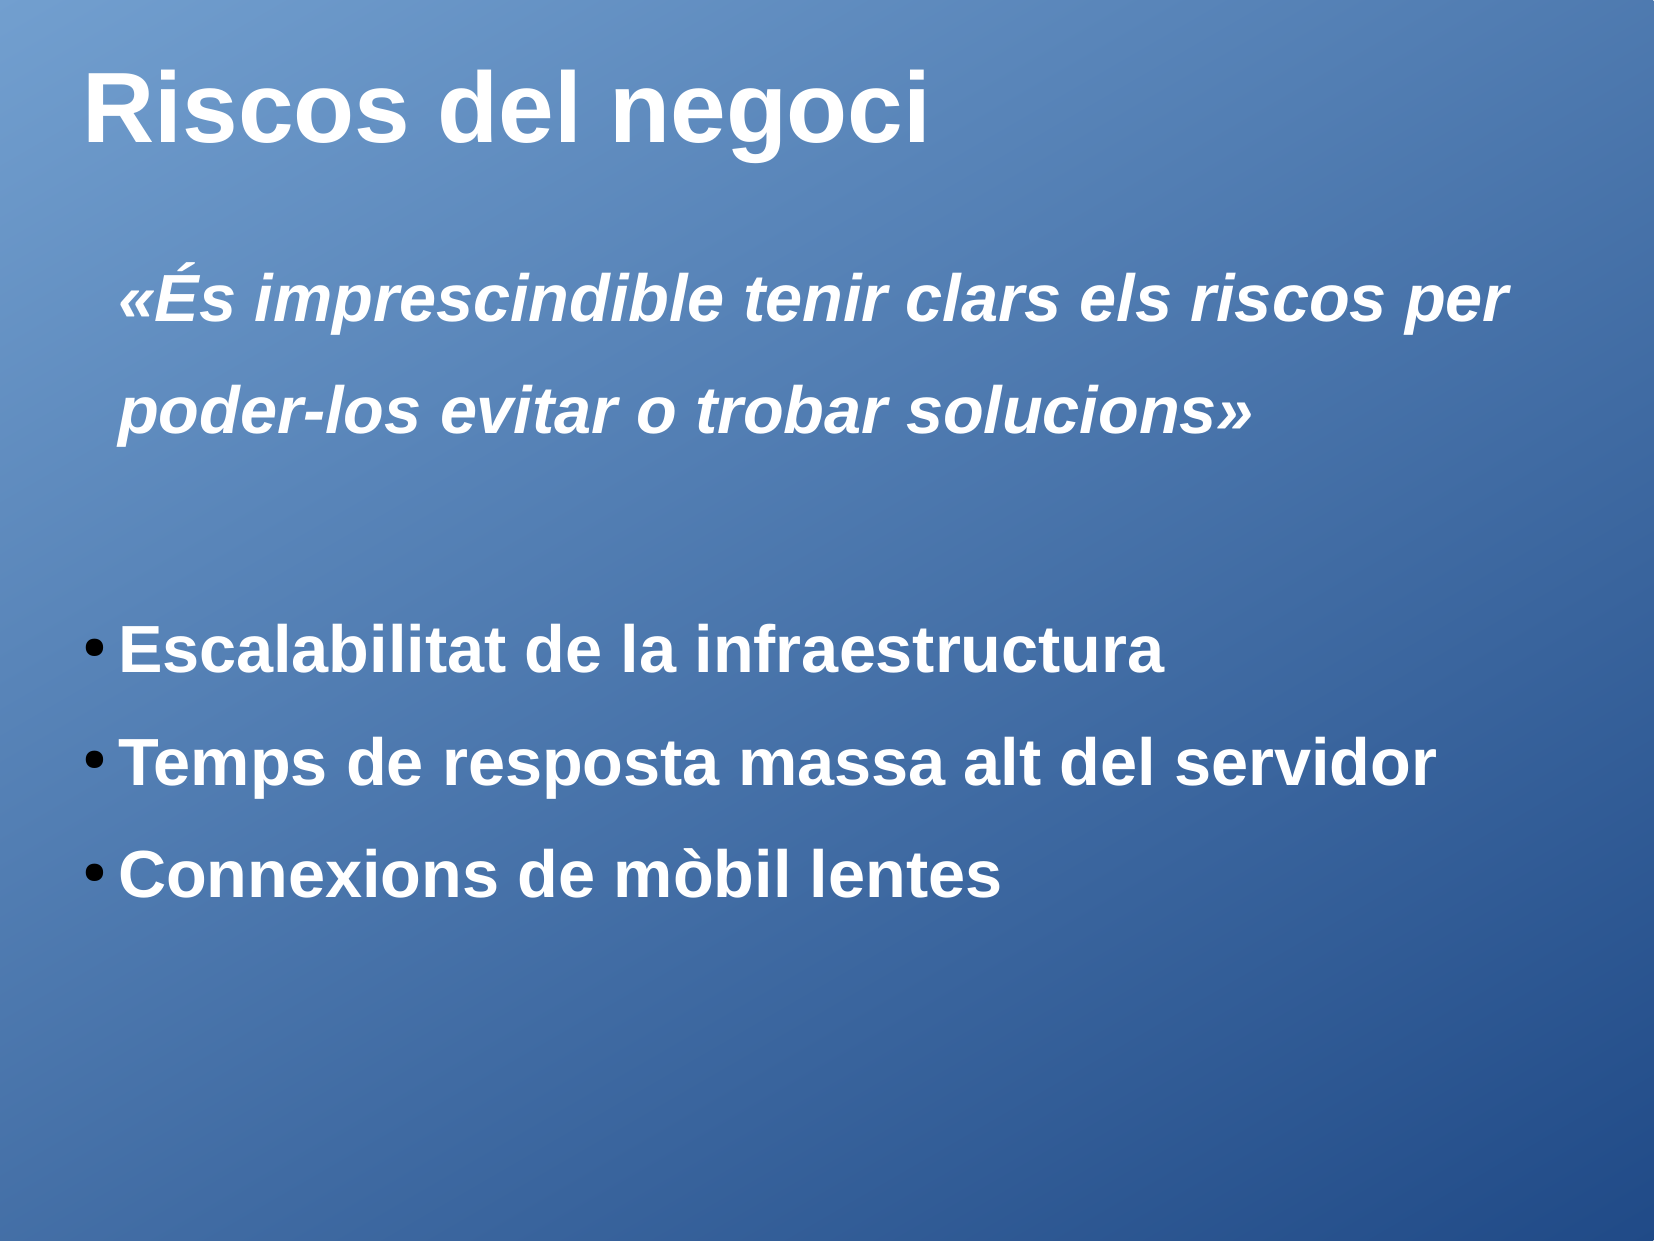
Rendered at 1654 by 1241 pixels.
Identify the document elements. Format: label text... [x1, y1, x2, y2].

title Riscos del negoci [82, 49, 1571, 166]
text_box [807, 593, 1229, 756]
subtitle Escalabilitat de la infraestructura Temps de resposta massa alt del servidor Connexions de mòbil lentes [82, 593, 1571, 893]
text_box «És imprescindible tenir clars els riscos per poder-los evitar o trobar solucions» [82, 242, 1571, 430]
